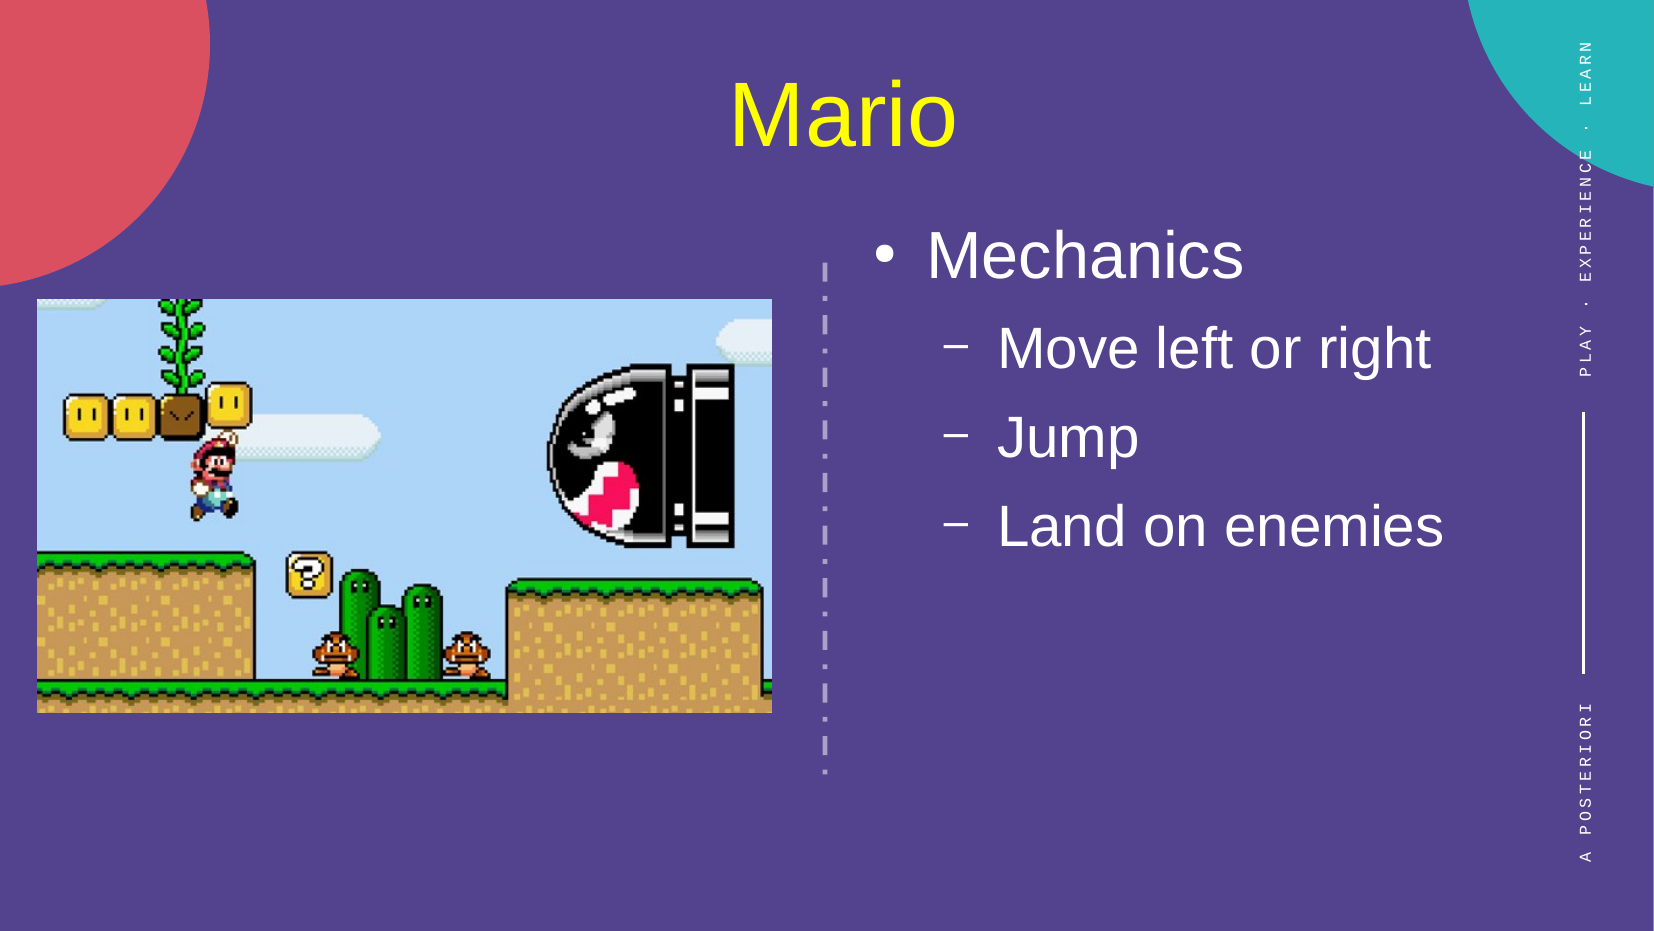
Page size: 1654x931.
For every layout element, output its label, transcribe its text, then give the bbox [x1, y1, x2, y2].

picture [37, 299, 772, 713]
list Mechanics Move left or right Jump Land on enemies [855, 217, 1544, 826]
title Mario [187, 37, 1501, 193]
